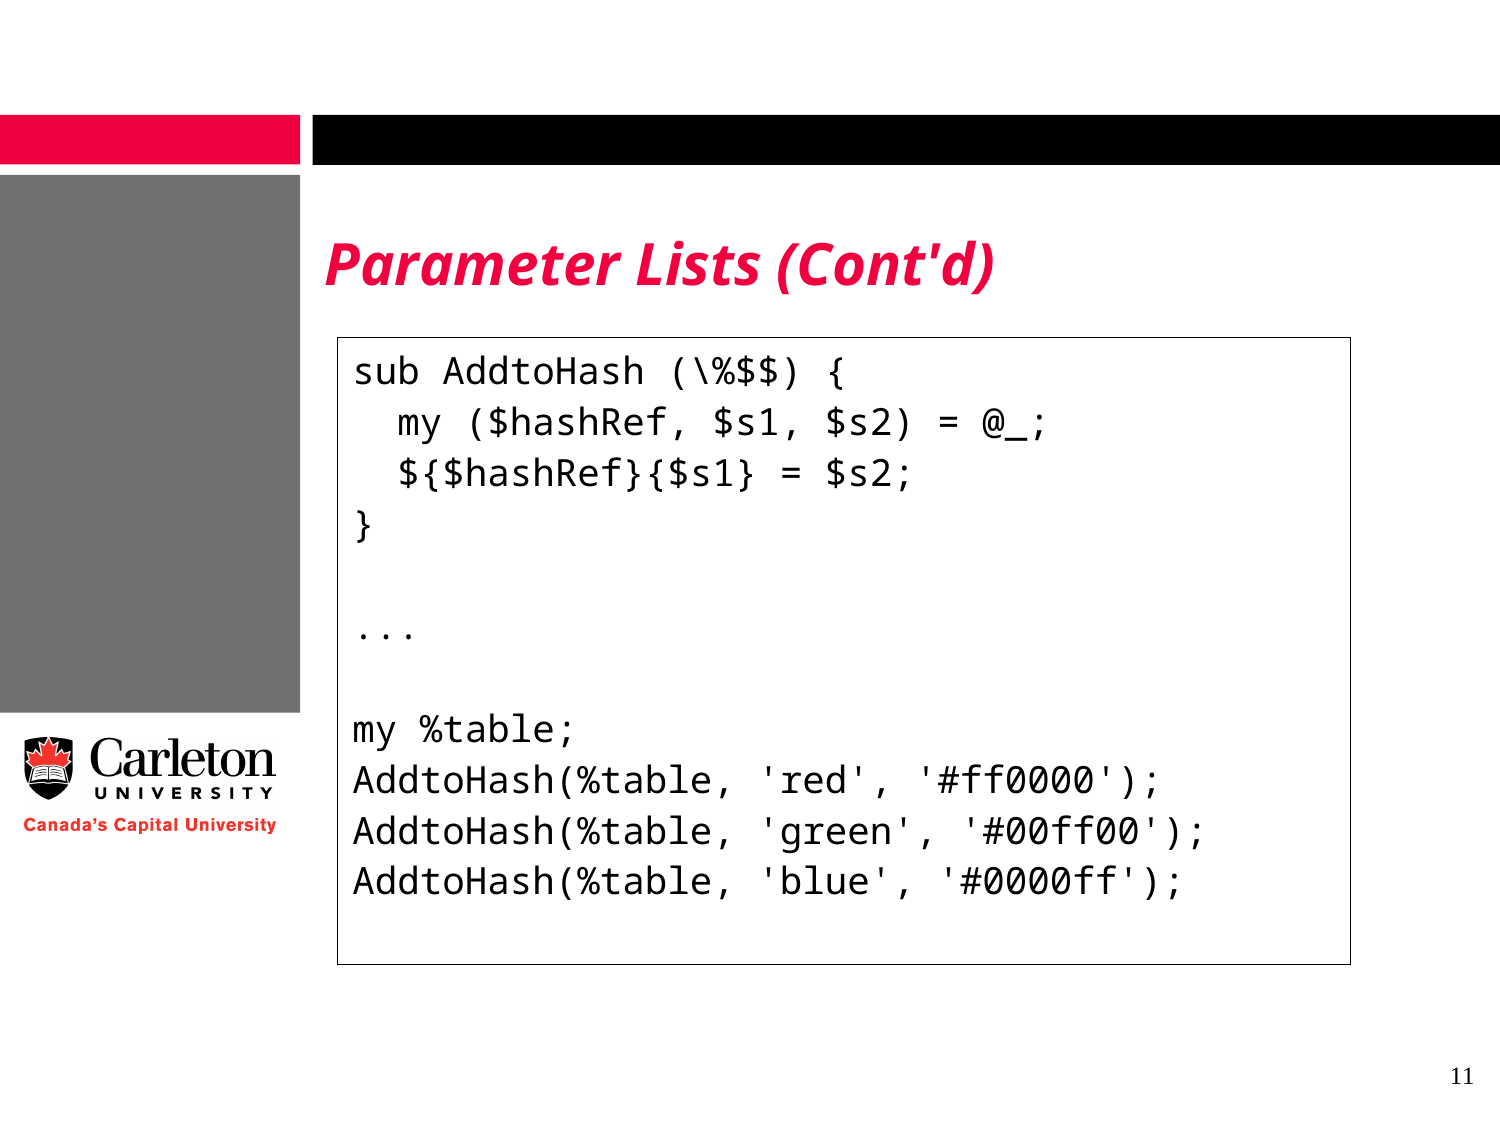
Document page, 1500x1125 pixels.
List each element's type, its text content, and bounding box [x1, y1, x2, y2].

picture [24, 737, 276, 834]
text_box sub AddtoHash (\%$$) { my ($hashRef, $s1, $s2) = @_; ${$hashRef}{$s1} = $s2; } ... my %table; AddtoHash(%table, 'red', '#ff0000'); AddtoHash(%table, 'green', '#00ff00'); AddtoHash(%table, 'blue', '#0000ff'); [337, 337, 1351, 901]
title Parameter Lists (Cont'd) [324, 187, 1450, 338]
